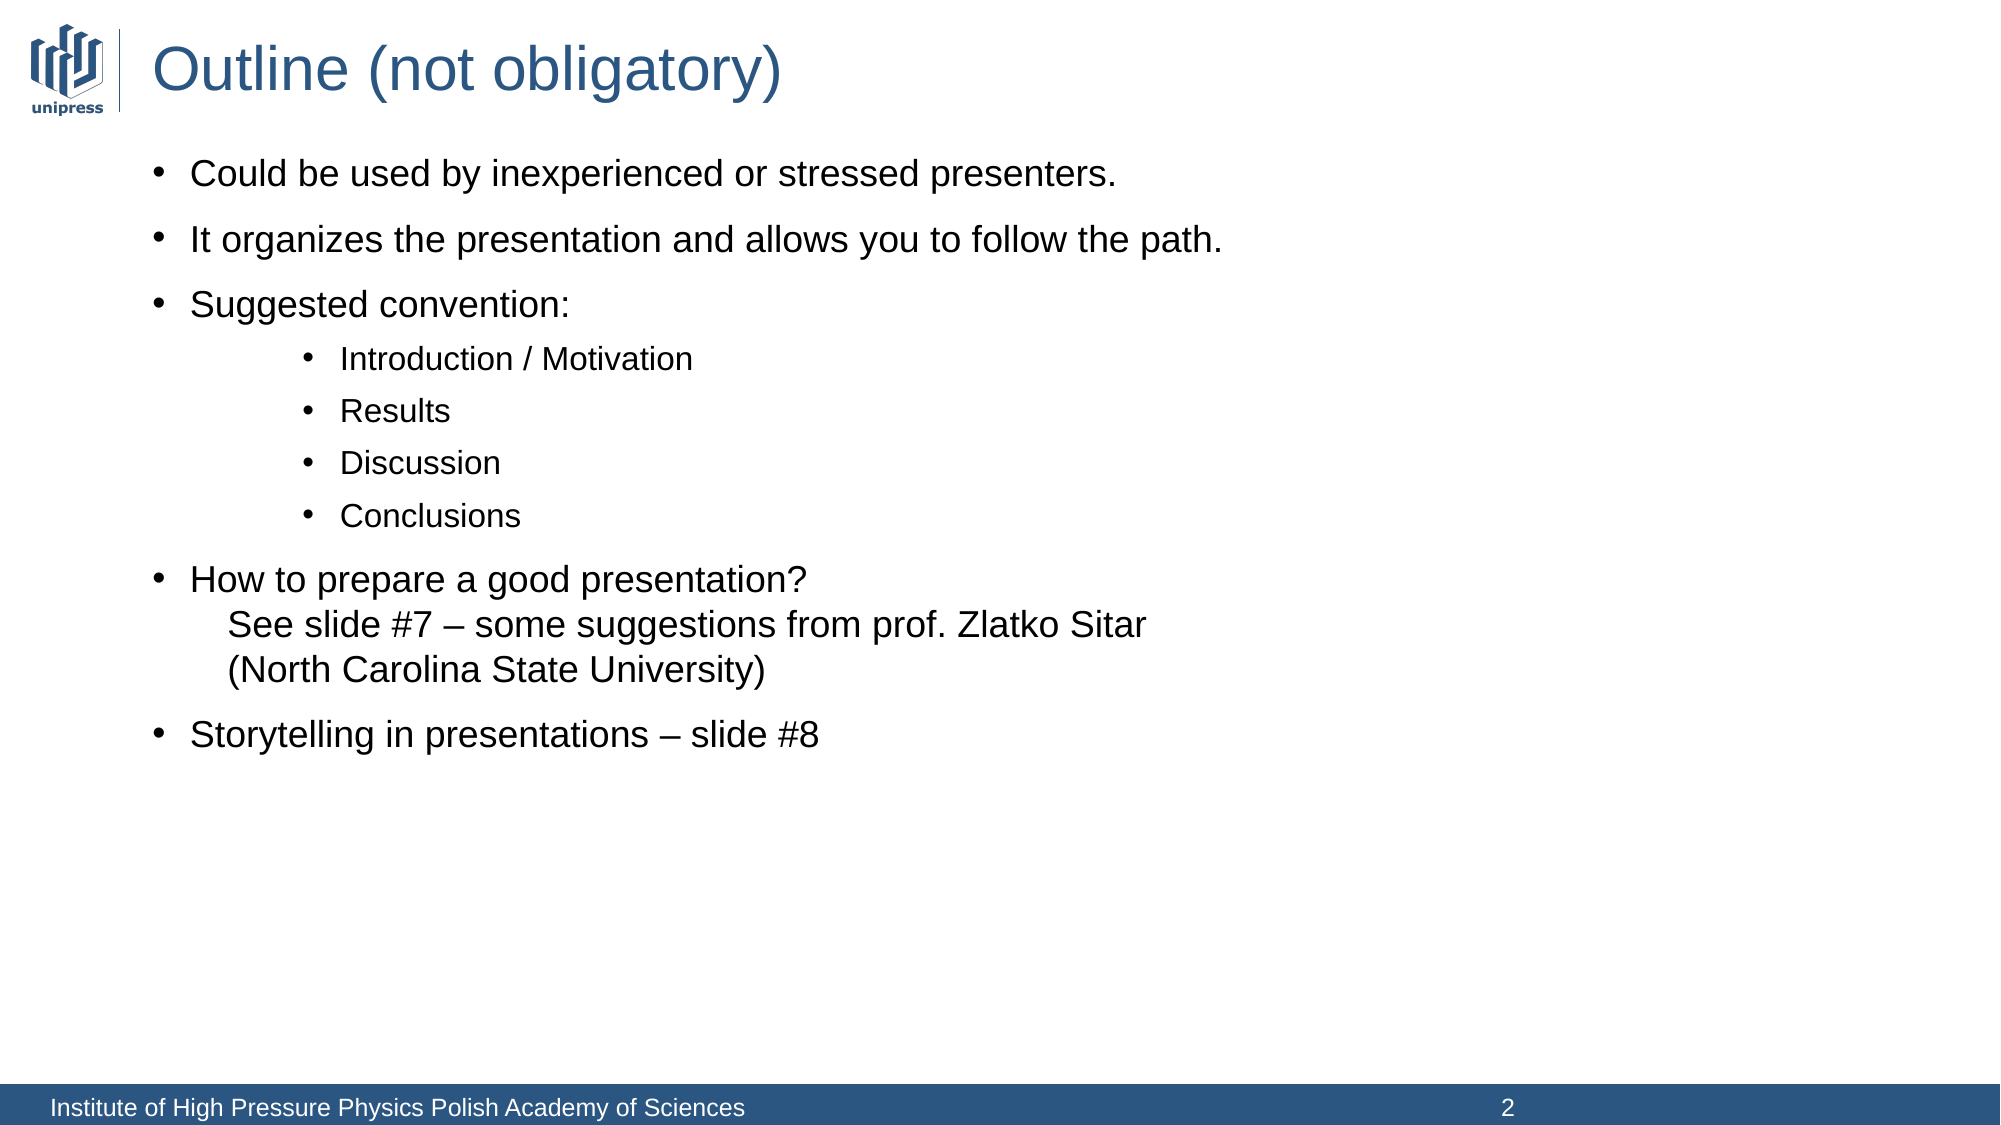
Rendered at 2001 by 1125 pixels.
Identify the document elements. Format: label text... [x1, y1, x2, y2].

list Could be used by inexperienced or stressed presenters. It organizes the presentation and allows you to follow the path. Suggested convention: Introduction / Motivation Results Discussion Conclusions How to prepare a good presentation? See slide #7 – some suggestions from prof. Zlatko Sitar (North Carolina State University) Storytelling in presentations – slide #8 [137, 141, 1863, 963]
text_box 2 [1485, 1084, 1936, 1125]
title Outline (not obligatory) [137, 29, 1863, 112]
